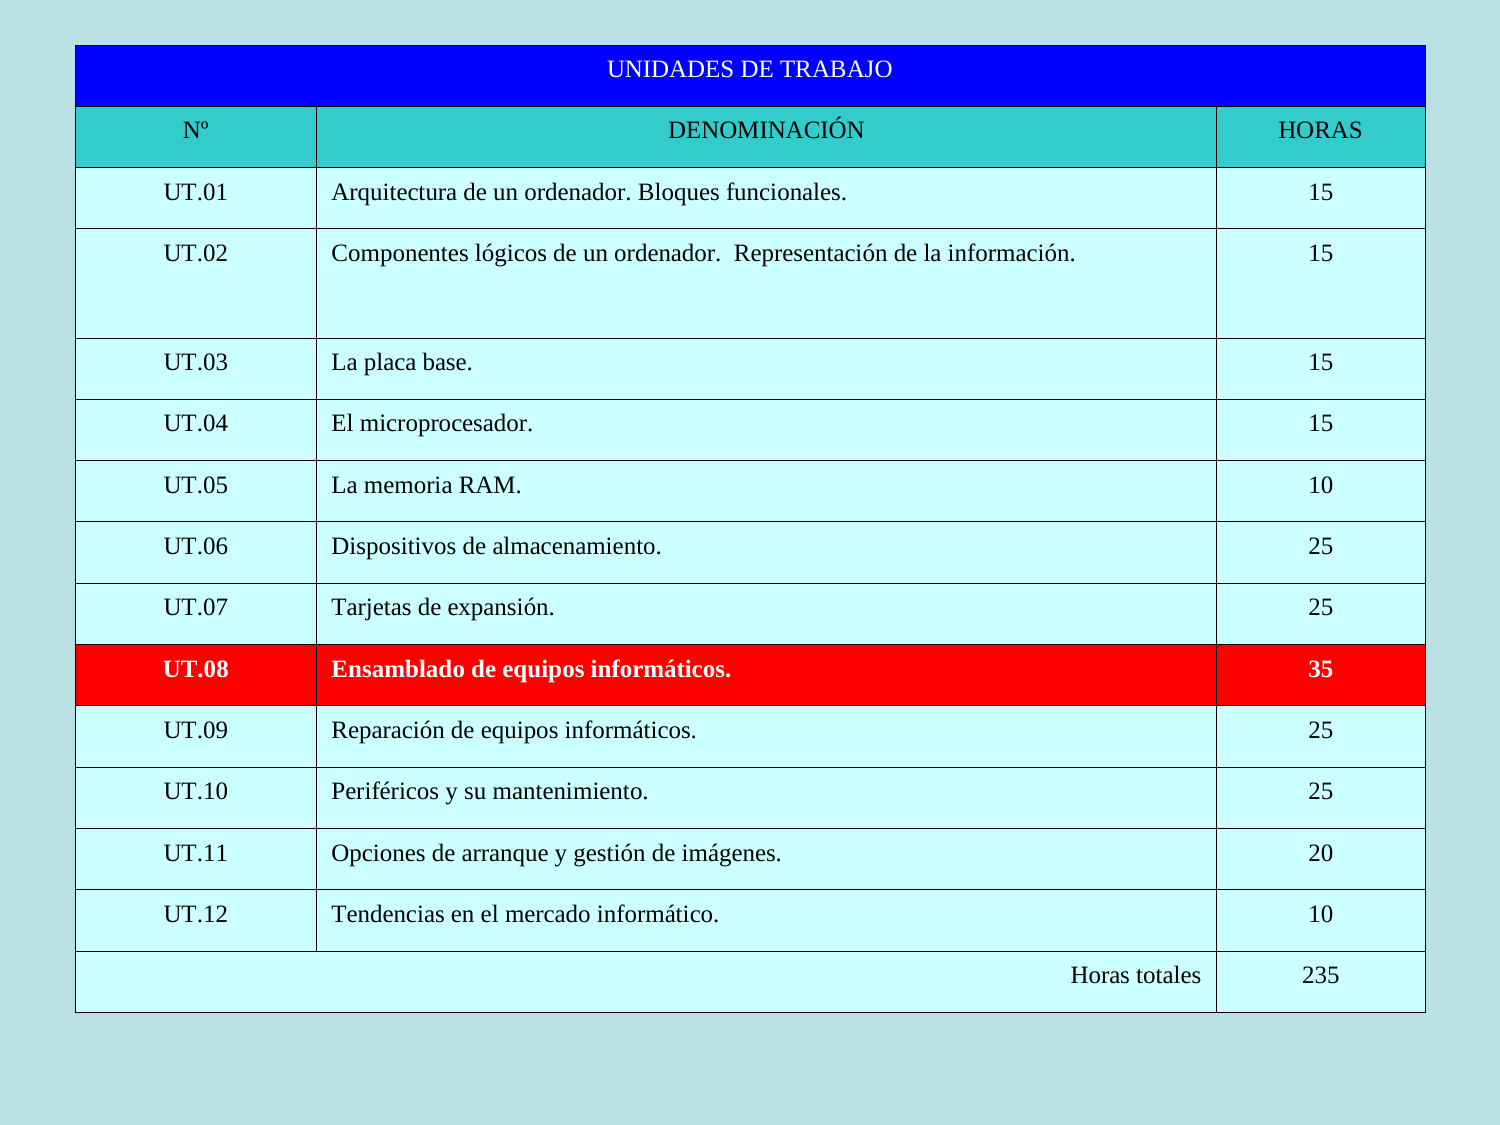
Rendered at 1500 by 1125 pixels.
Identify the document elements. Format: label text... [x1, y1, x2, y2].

table_cell Horas totales [76, 952, 1216, 1012]
table_cell UT.11 [76, 829, 316, 889]
table_cell 25 [1217, 584, 1425, 644]
table_cell Opciones de arranque y gestión de imágenes. [317, 829, 1216, 889]
table_cell UT.09 [76, 706, 316, 767]
table_cell 20 [1217, 829, 1425, 889]
table_cell Tendencias en el mercado informático. [317, 890, 1216, 951]
table_cell HORAS [1217, 107, 1425, 167]
table_cell 25 [1217, 522, 1425, 583]
table_cell Ensamblado de equipos informáticos. [317, 645, 1216, 705]
table_cell Reparación de equipos informáticos. [317, 706, 1216, 767]
table_cell 25 [1217, 706, 1425, 767]
table_cell 15 [1217, 229, 1425, 338]
table_cell Componentes lógicos de un ordenador. Representación de la información. [317, 229, 1216, 338]
table_cell Arquitectura de un ordenador. Bloques funcionales. [317, 168, 1216, 228]
table_cell UT.05 [76, 461, 316, 521]
table_cell La placa base. [317, 339, 1216, 399]
table_cell Nº [76, 107, 316, 167]
table_cell El microprocesador. [317, 400, 1216, 460]
table_cell 15 [1217, 400, 1425, 460]
table_cell La memoria RAM. [317, 461, 1216, 521]
table_cell UT.02 [76, 229, 316, 338]
table_cell DENOMINACIÓN [317, 107, 1216, 167]
table_cell 35 [1217, 645, 1425, 705]
table_cell 10 [1217, 461, 1425, 521]
table_cell 25 [1217, 768, 1425, 828]
table_cell UT.12 [76, 890, 316, 951]
table_cell 235 [1217, 952, 1425, 1012]
table_cell UT.08 [76, 645, 316, 705]
table_cell UT.10 [76, 768, 316, 828]
table_cell Dispositivos de almacenamiento. [317, 522, 1216, 583]
table_cell Tarjetas de expansión. [317, 584, 1216, 644]
table_cell UT.01 [76, 168, 316, 228]
table_cell 10 [1217, 890, 1425, 951]
table_header UNIDADES DE TRABAJO [76, 46, 1425, 106]
table_cell Periféricos y su mantenimiento. [317, 768, 1216, 828]
table_cell UT.04 [76, 400, 316, 460]
table_cell UT.07 [76, 584, 316, 644]
table_cell UT.06 [76, 522, 316, 583]
table_cell 15 [1217, 339, 1425, 399]
table_cell UT.03 [76, 339, 316, 399]
table_cell 15 [1217, 168, 1425, 228]
